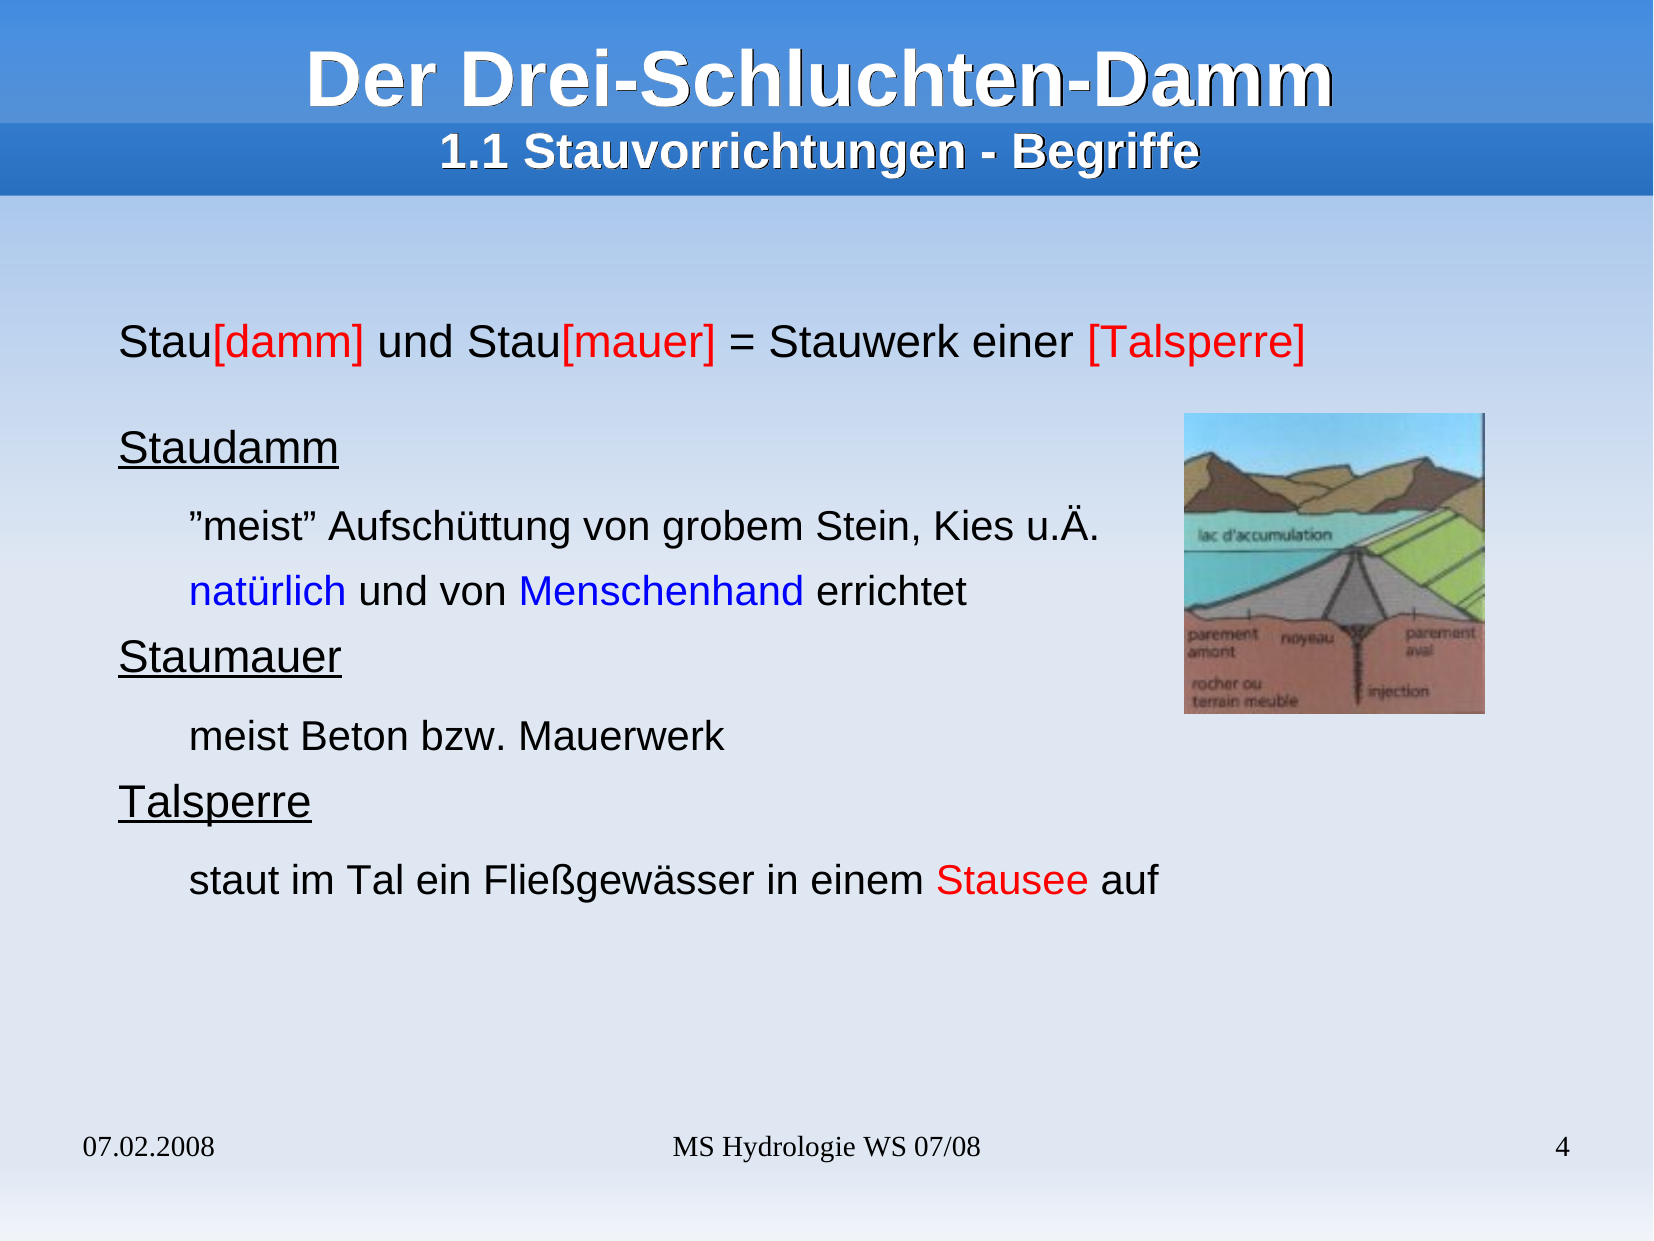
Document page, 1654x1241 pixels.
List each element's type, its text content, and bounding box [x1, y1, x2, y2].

title Der Drei-Schluchten-Damm 1.1 Stauvorrichtungen - Begriffe [76, 3, 1565, 211]
list Stau[damm] und Stau[mauer] = Stauwerk einer [Talsperre] Staudamm ”meist” Aufschüttung von grobem Stein, Kies u.Ä. natürlich und von Menschenhand errichtet Staumauer meist Beton bzw. Mauerwerk Talsperre staut im Tal ein Fließgewässer in einem Stausee auf [82, 290, 1350, 1029]
picture [0, 0, 1654, 1241]
